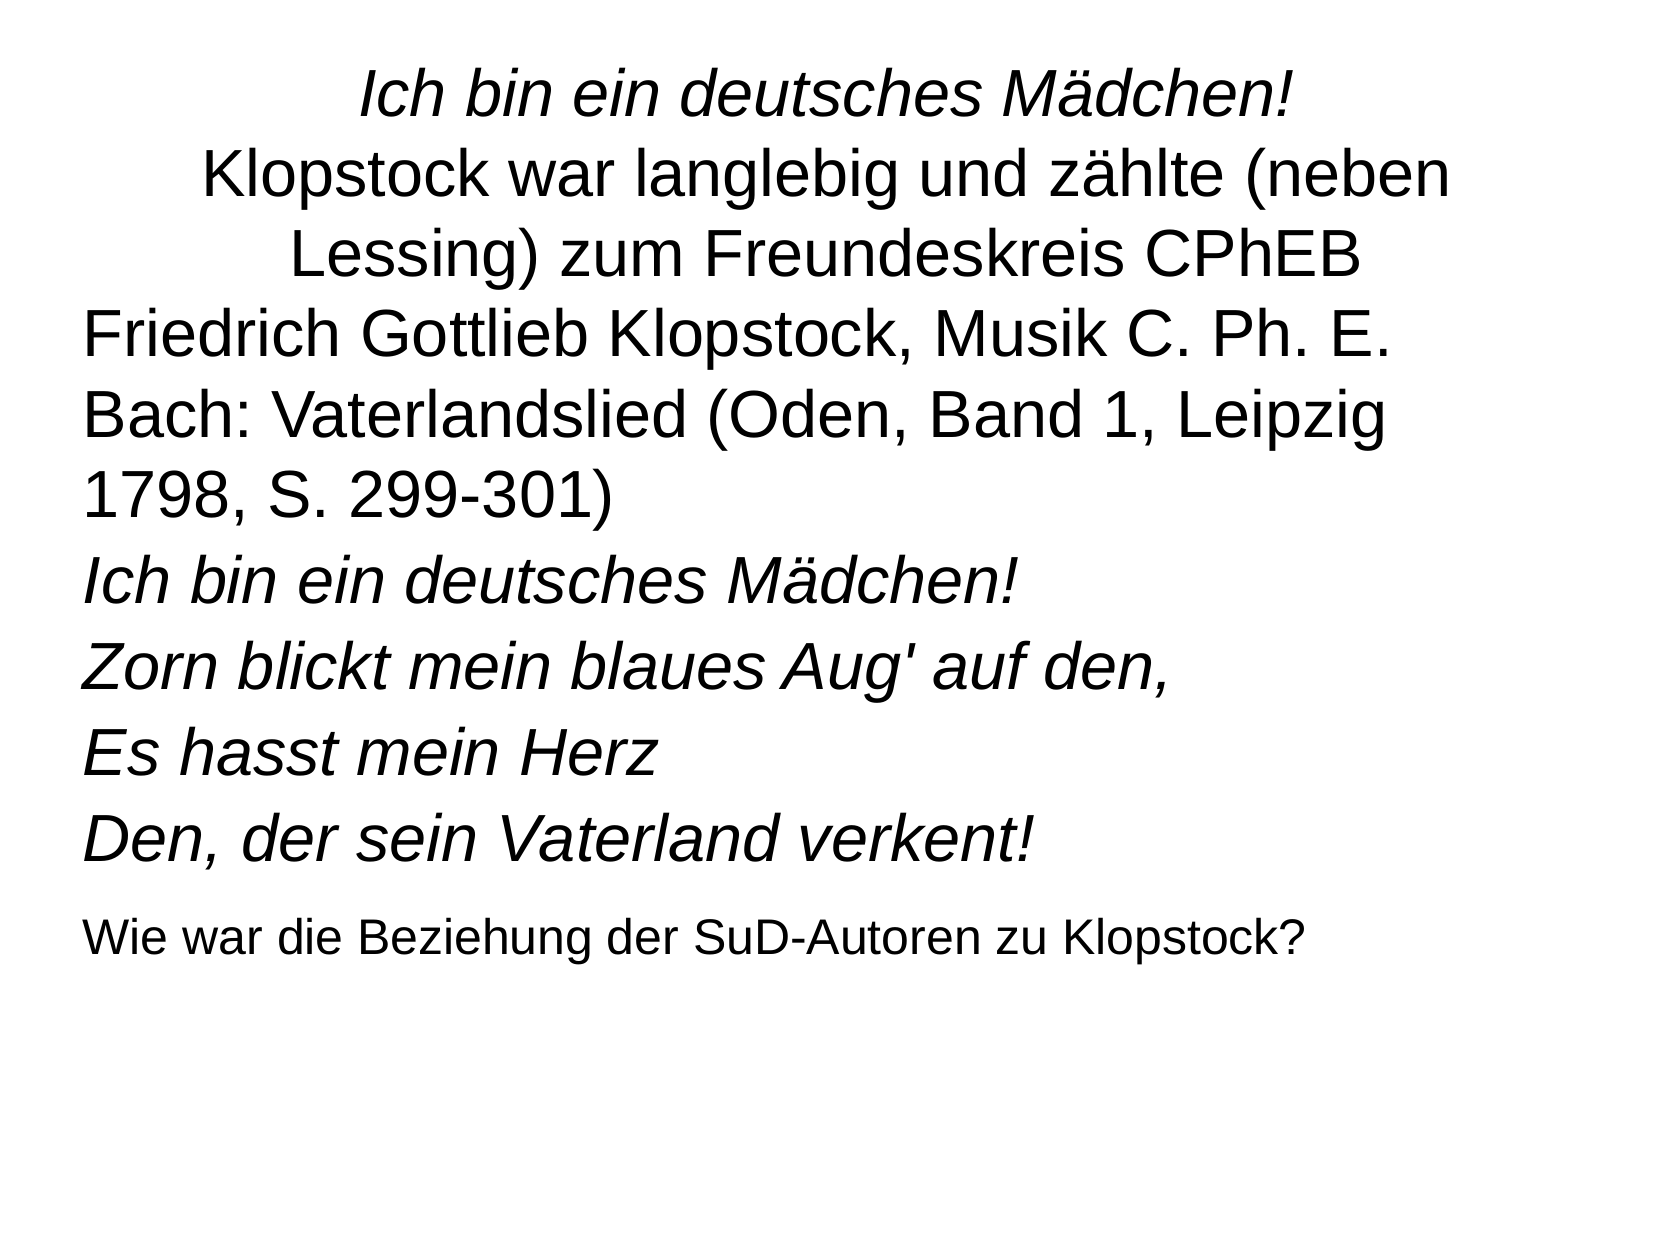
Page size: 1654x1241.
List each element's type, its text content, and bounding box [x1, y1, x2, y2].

title Ich bin ein deutsches Mädchen! Klopstock war langlebig und zählte (neben Lessing) zum Freundeskreis CPhEB [82, 49, 1571, 257]
list Friedrich Gottlieb Klopstock, Musik C. Ph. E. Bach: Vaterlandslied (Oden, Band 1, Leipzig 1798, S. 299-301) Ich bin ein deutsches Mädchen! Zorn blickt mein blaues Aug' auf den, Es hasst mein Herz Den, der sein Vaterland verkent! Wie war die Beziehung der SuD-Autoren zu Klopstock? [82, 290, 1571, 1010]
